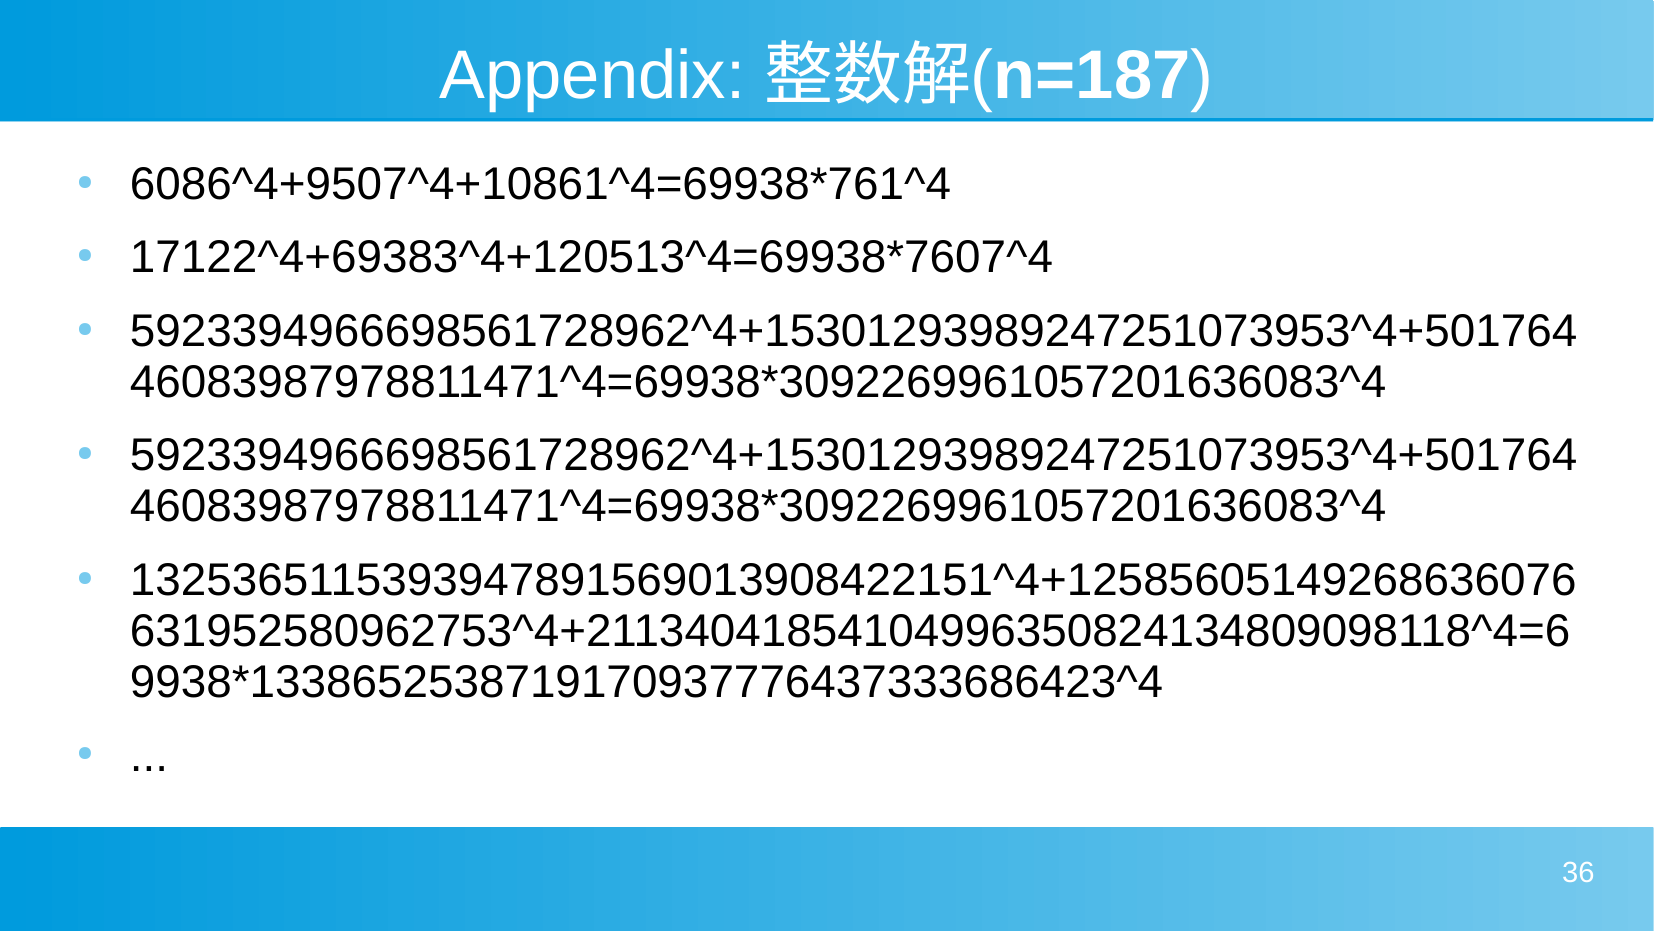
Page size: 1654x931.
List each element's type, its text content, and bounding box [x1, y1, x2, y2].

title Appendix: 整数解(n=187) [59, 29, 1595, 108]
list 6086^4+9507^4+10861^4=69938*761^4 17122^4+69383^4+120513^4=69938*7607^4 5923394966698561728962^4+15301293989247251073953^4+50176446083987978811471^4=69938*3092269961057201636083^4 5923394966698561728962^4+15301293989247251073953^4+50176446083987978811471^4=69938*3092269961057201636083^4 1325365115393947891569013908422151^4+12585605149268636076631952580962753^4+21134041854104996350824134809098118^4=69938*1338652538719170937776437333686423^4 ... [59, 121, 1595, 798]
